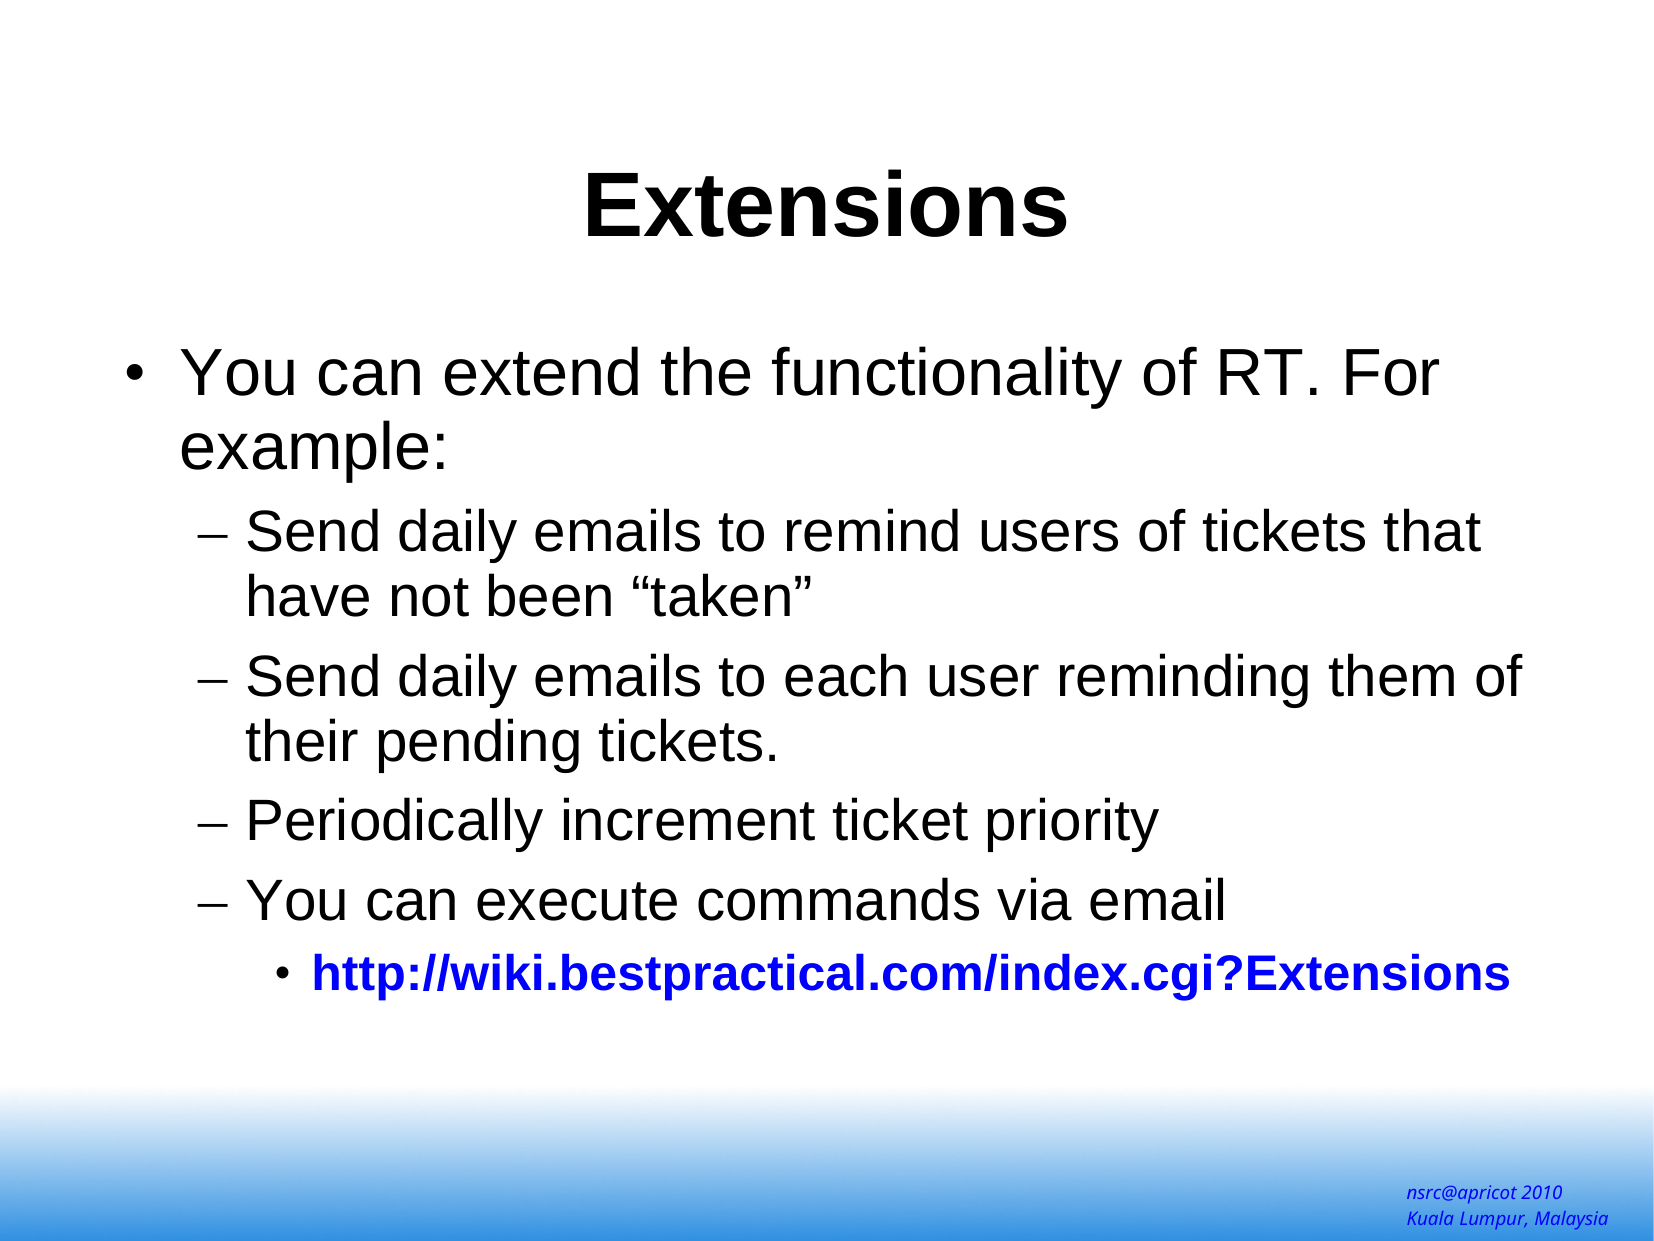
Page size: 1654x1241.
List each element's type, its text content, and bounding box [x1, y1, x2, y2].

title Extensions [124, 110, 1530, 301]
picture [0, 1083, 1654, 1241]
list You can extend the functionality of RT. For example: Send daily emails to remind users of tickets that have not been “taken” Send daily emails to each user reminding them of their pending tickets. Periodically increment ticket priority You can execute commands via email http://wiki.bestpractical.com/index.cgi?Extensions [124, 334, 1530, 1168]
